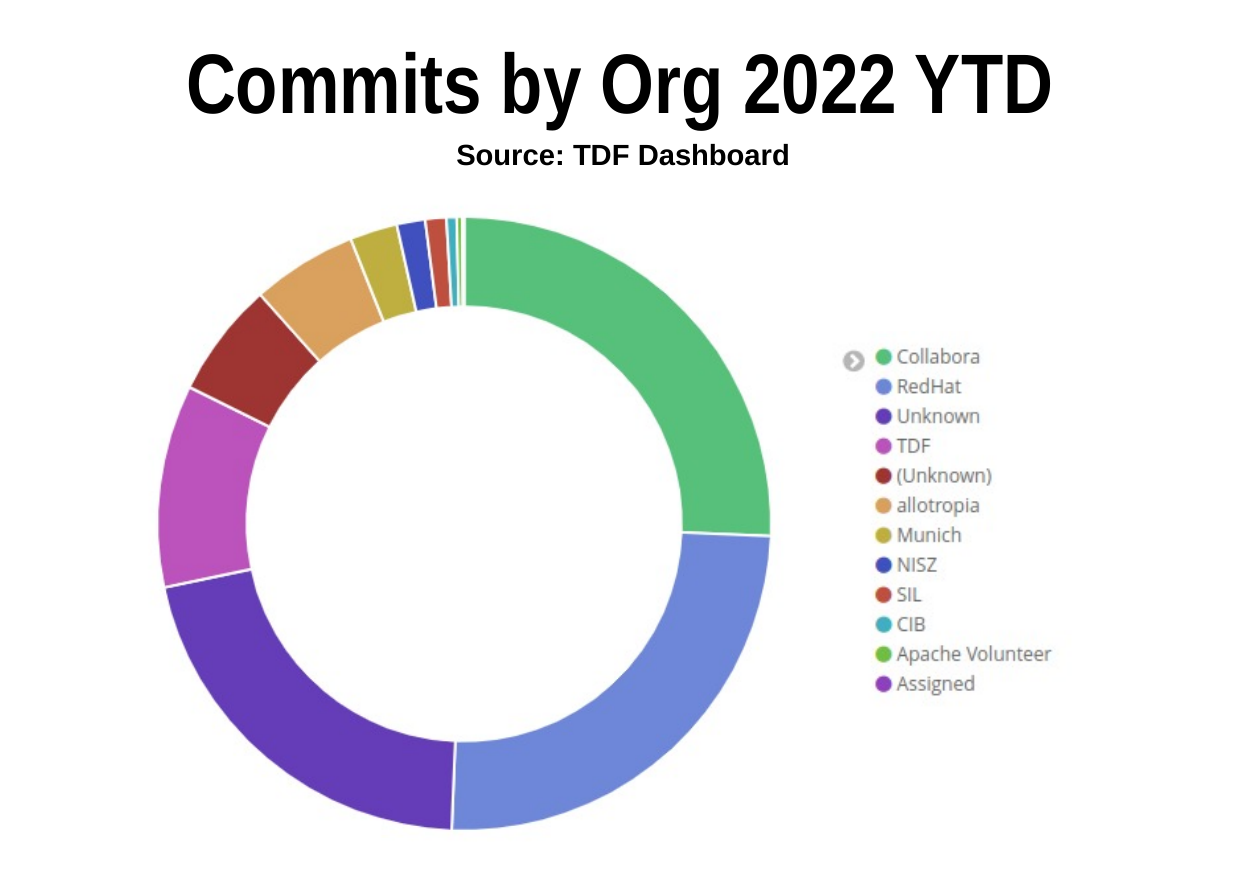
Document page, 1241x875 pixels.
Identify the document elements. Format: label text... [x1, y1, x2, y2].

title Commits by Org 2022 YTD [11, 0, 1229, 173]
picture [128, 185, 806, 863]
text_box Source: TDF Dashboard [441, 131, 806, 185]
picture [821, 331, 1081, 716]
